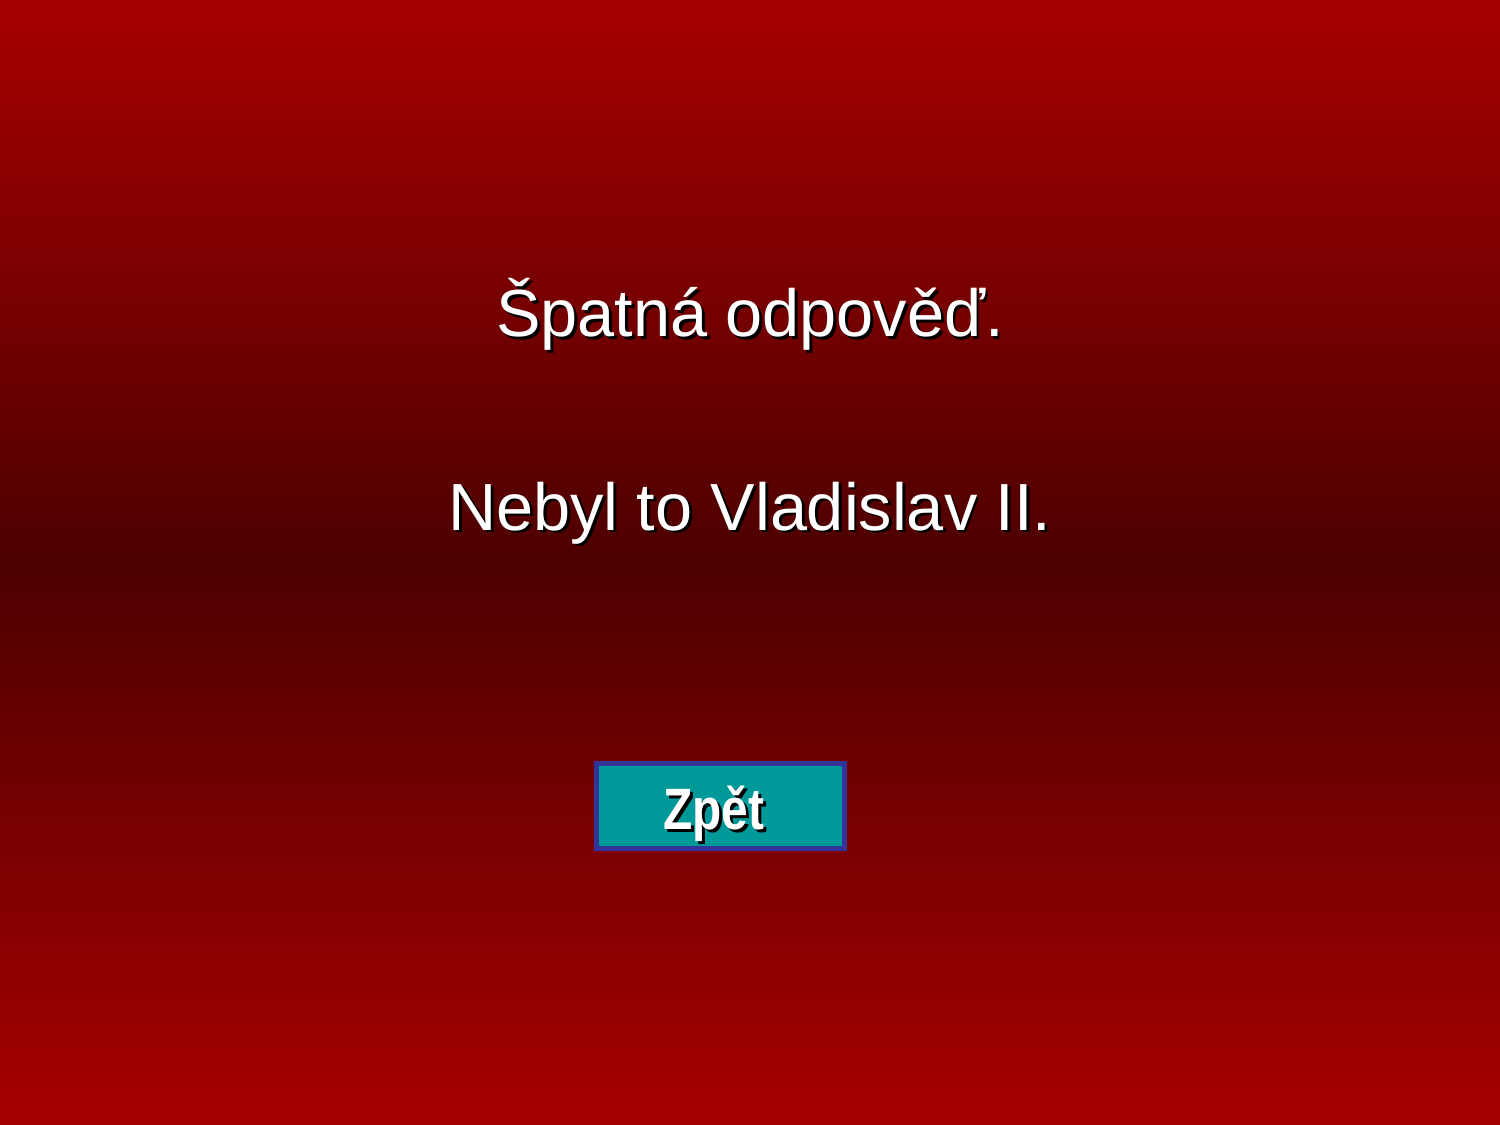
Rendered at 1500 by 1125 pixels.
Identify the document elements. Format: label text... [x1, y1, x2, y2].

list Špatná odpověď. Nebyl to Vladislav II. [75, 262, 1426, 1006]
text_box Zpět [596, 763, 845, 849]
